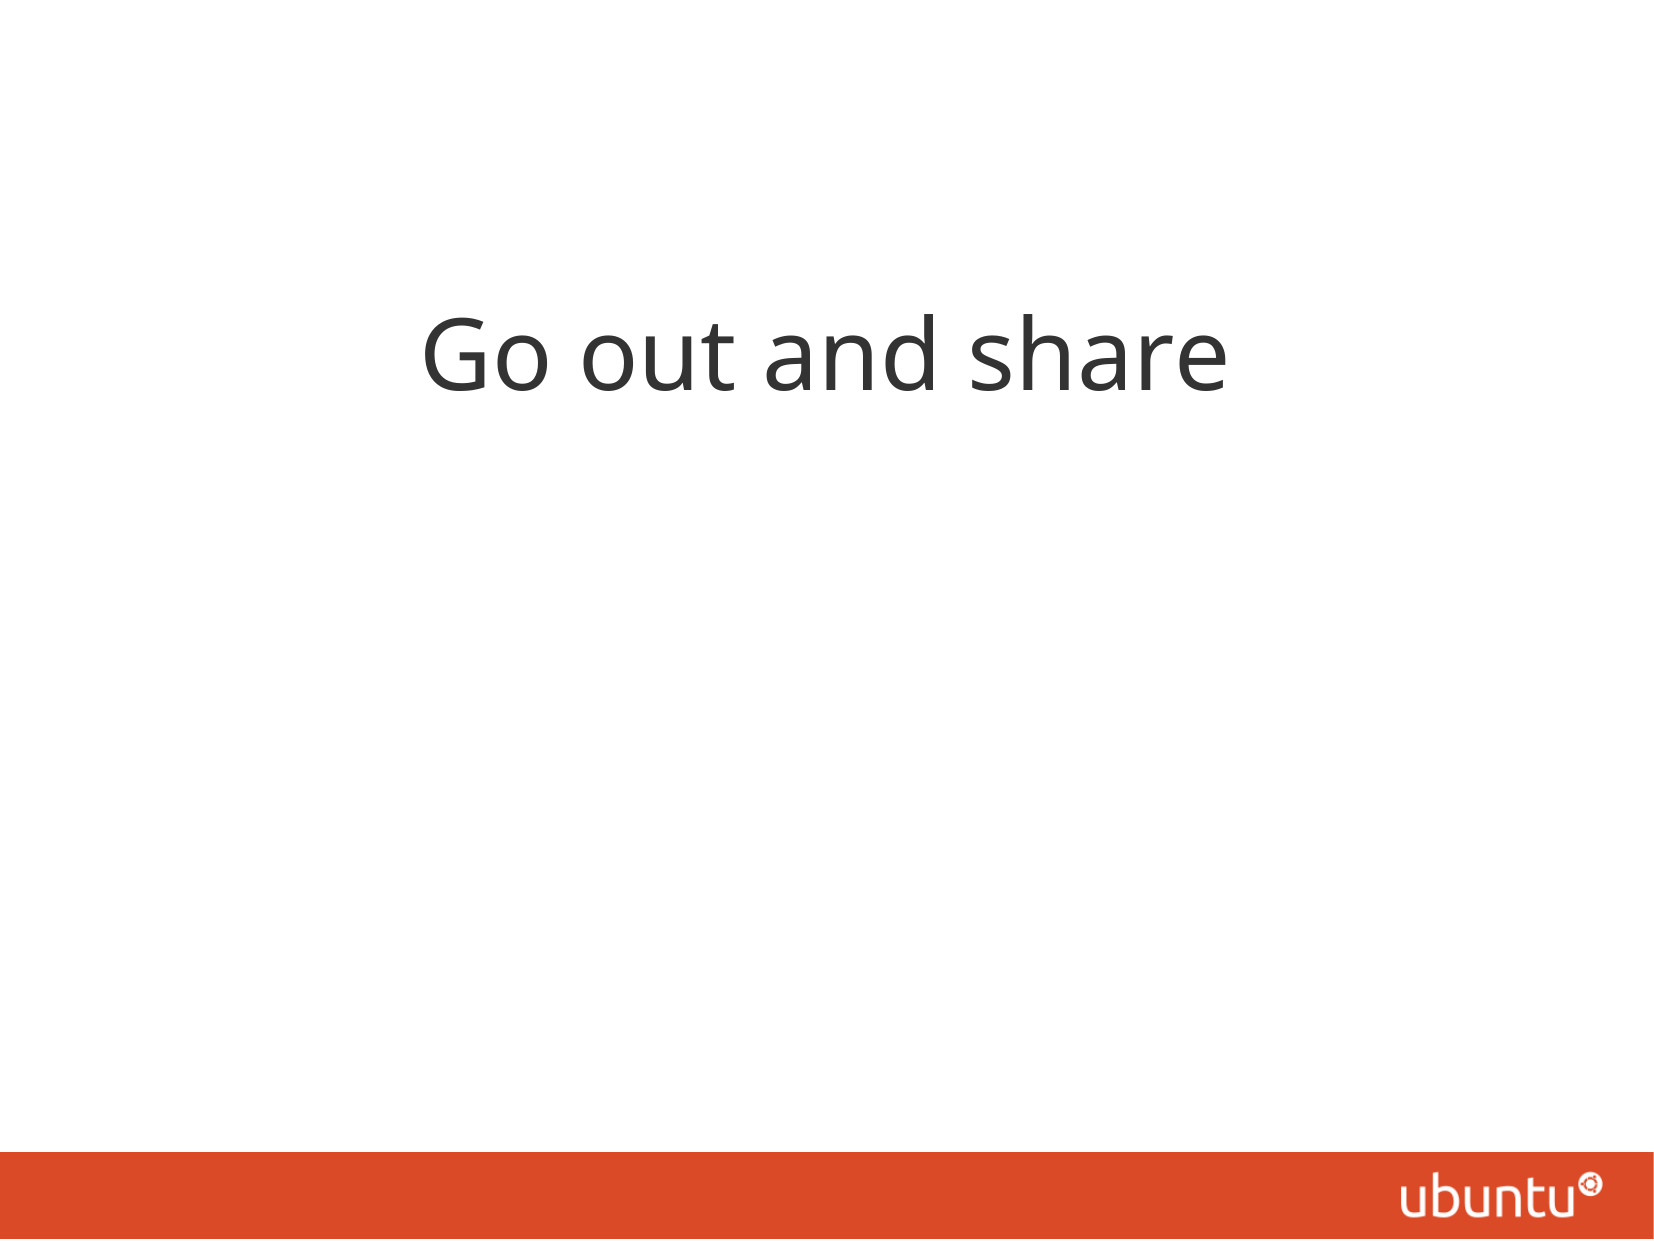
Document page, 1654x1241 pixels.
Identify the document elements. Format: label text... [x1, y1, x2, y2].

picture [0, 1152, 1654, 1239]
title Go out and share [56, 121, 1596, 596]
